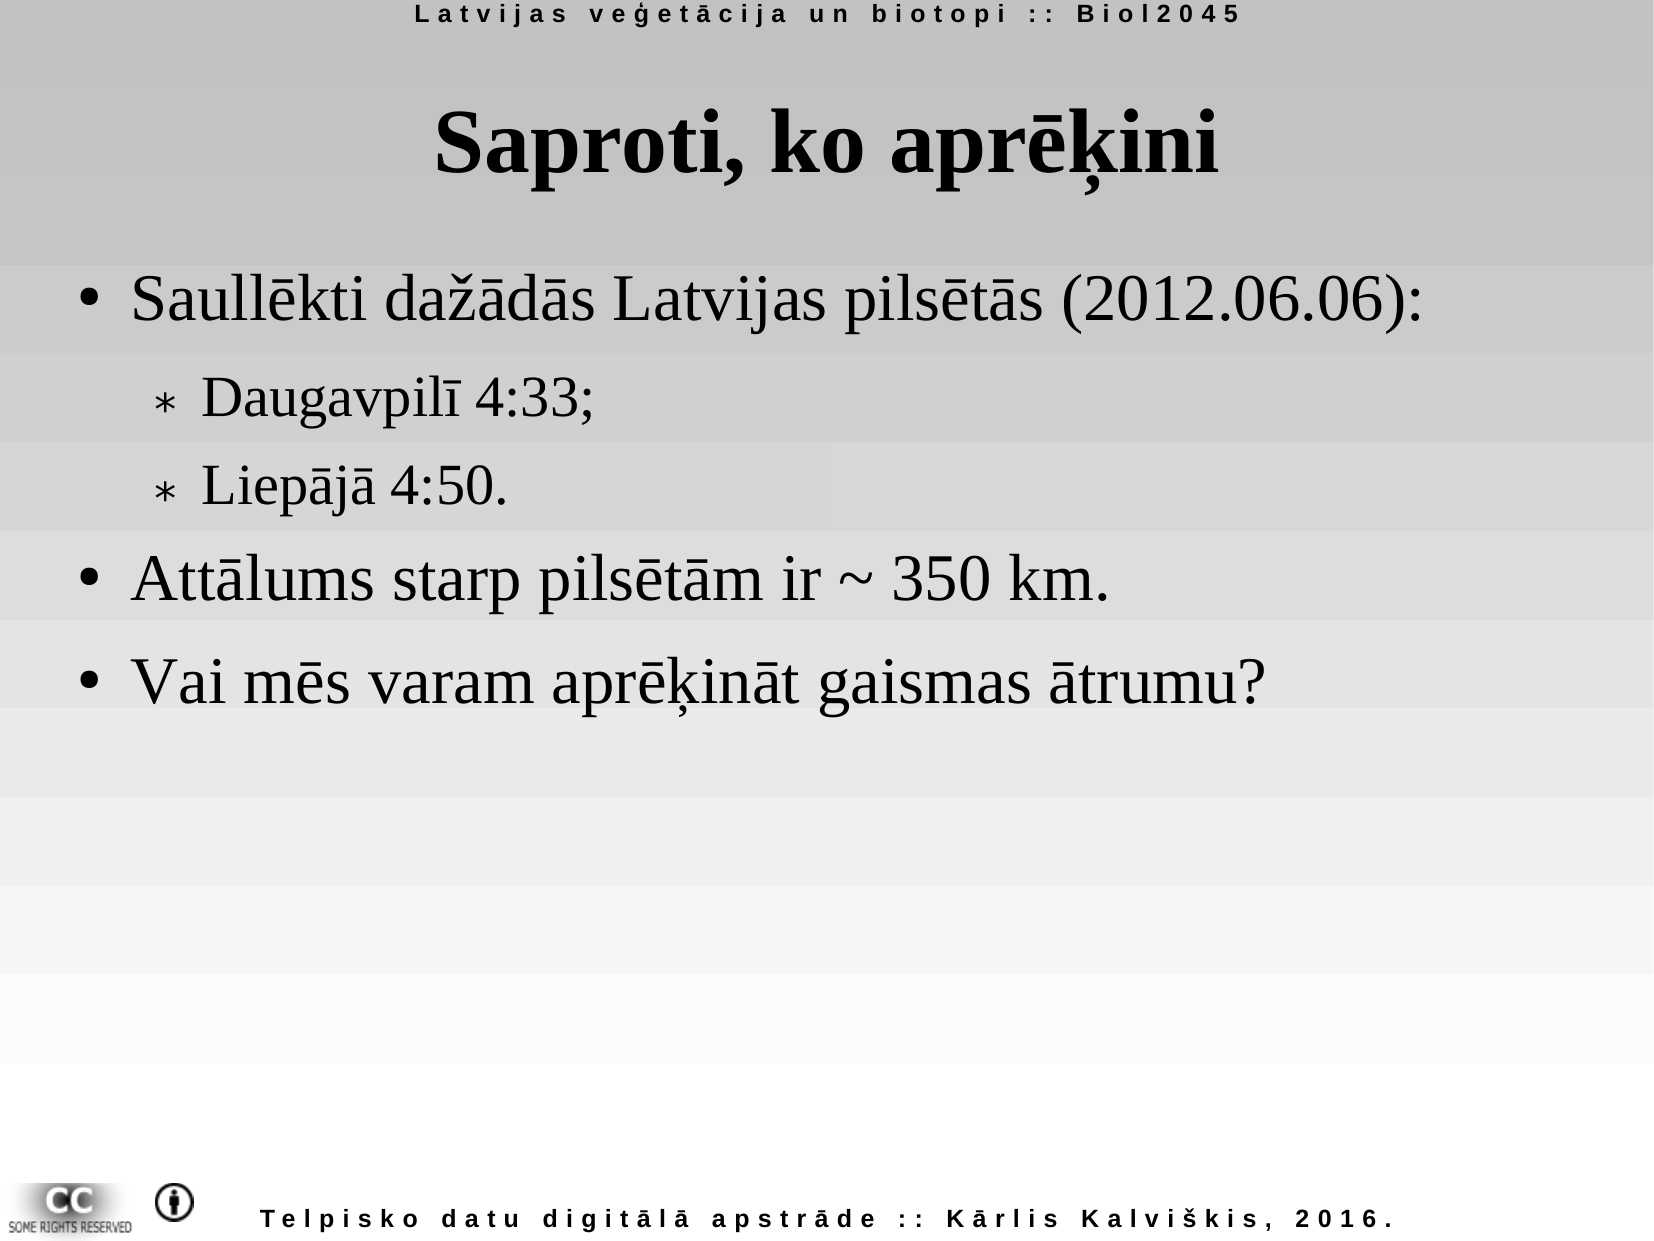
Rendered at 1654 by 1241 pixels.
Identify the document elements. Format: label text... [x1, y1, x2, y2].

title Saproti, ko aprēķini [59, 37, 1596, 246]
list Saullēkti dažādās Latvijas pilsētās (2012.06.06): Daugavpilī 4:33; Liepājā 4:50. Attālums starp pilsētām ir ~ 350 km. Vai mēs varam aprēķināt gaismas ātrumu? [59, 261, 1596, 981]
picture [0, 0, 1654, 1241]
